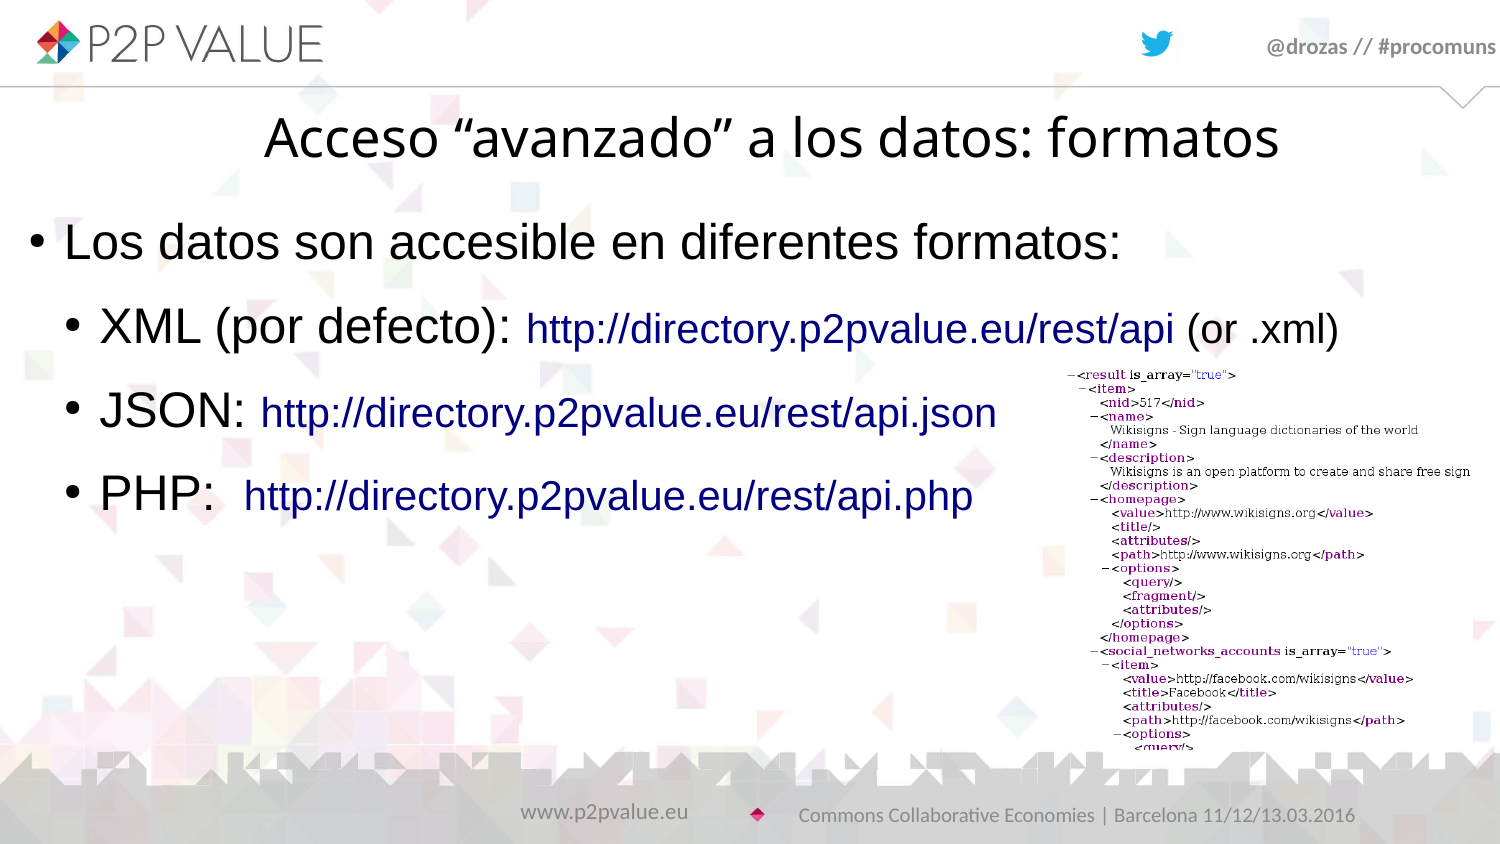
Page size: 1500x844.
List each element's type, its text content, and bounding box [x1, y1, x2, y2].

subtitle Los datos son accesible en diferentes formatos: XML (por defecto): http://directory.p2pvalue.eu/rest/api (or .xml) JSON: http://directory.p2pvalue.eu/rest/api.json PHP: http://directory.p2pvalue.eu/rest/api.php [15, 180, 1496, 736]
text_box Commons Collaborative Economies | Barcelona 11/12/13.03.2016 [785, 791, 1500, 837]
picture [0, 0, 1500, 844]
text_box www.p2pvalue.eu [514, 790, 733, 830]
title Acceso “avanzado” a los datos: formatos [105, 92, 1441, 180]
text_box @drozas // #procomuns [1169, 15, 1500, 76]
